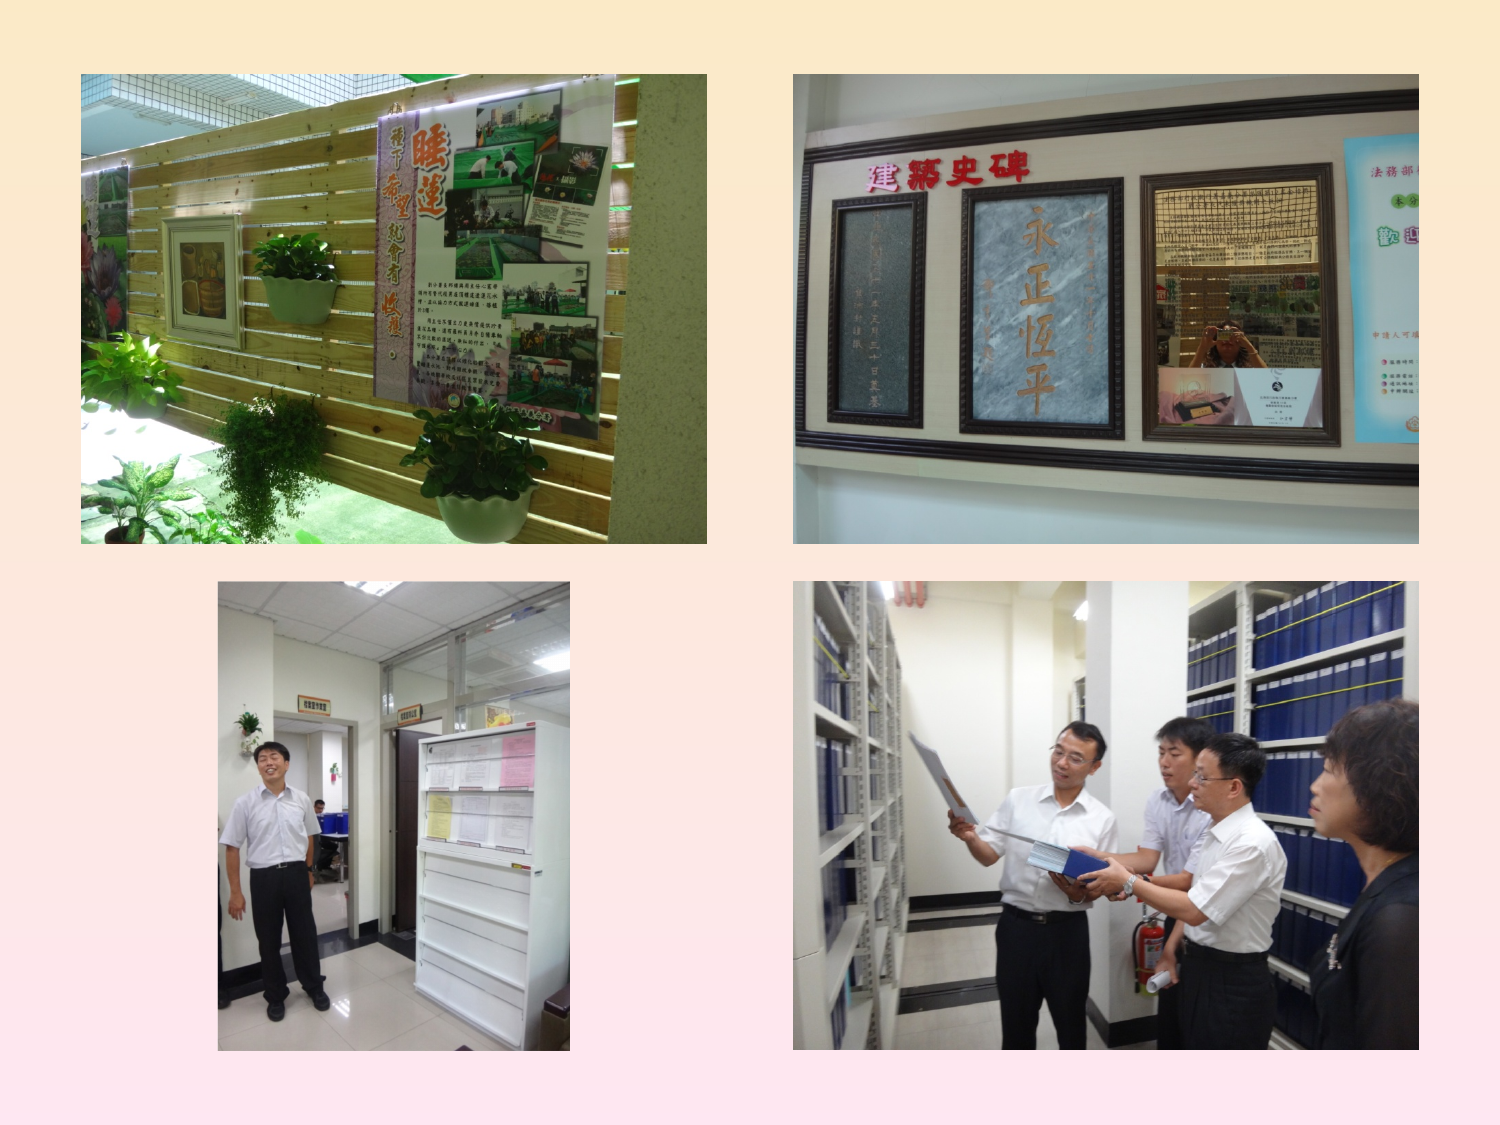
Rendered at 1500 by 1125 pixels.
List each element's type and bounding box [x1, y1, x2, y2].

picture [793, 581, 1419, 1051]
picture [793, 75, 1419, 544]
picture [81, 75, 707, 544]
picture [217, 581, 570, 1051]
